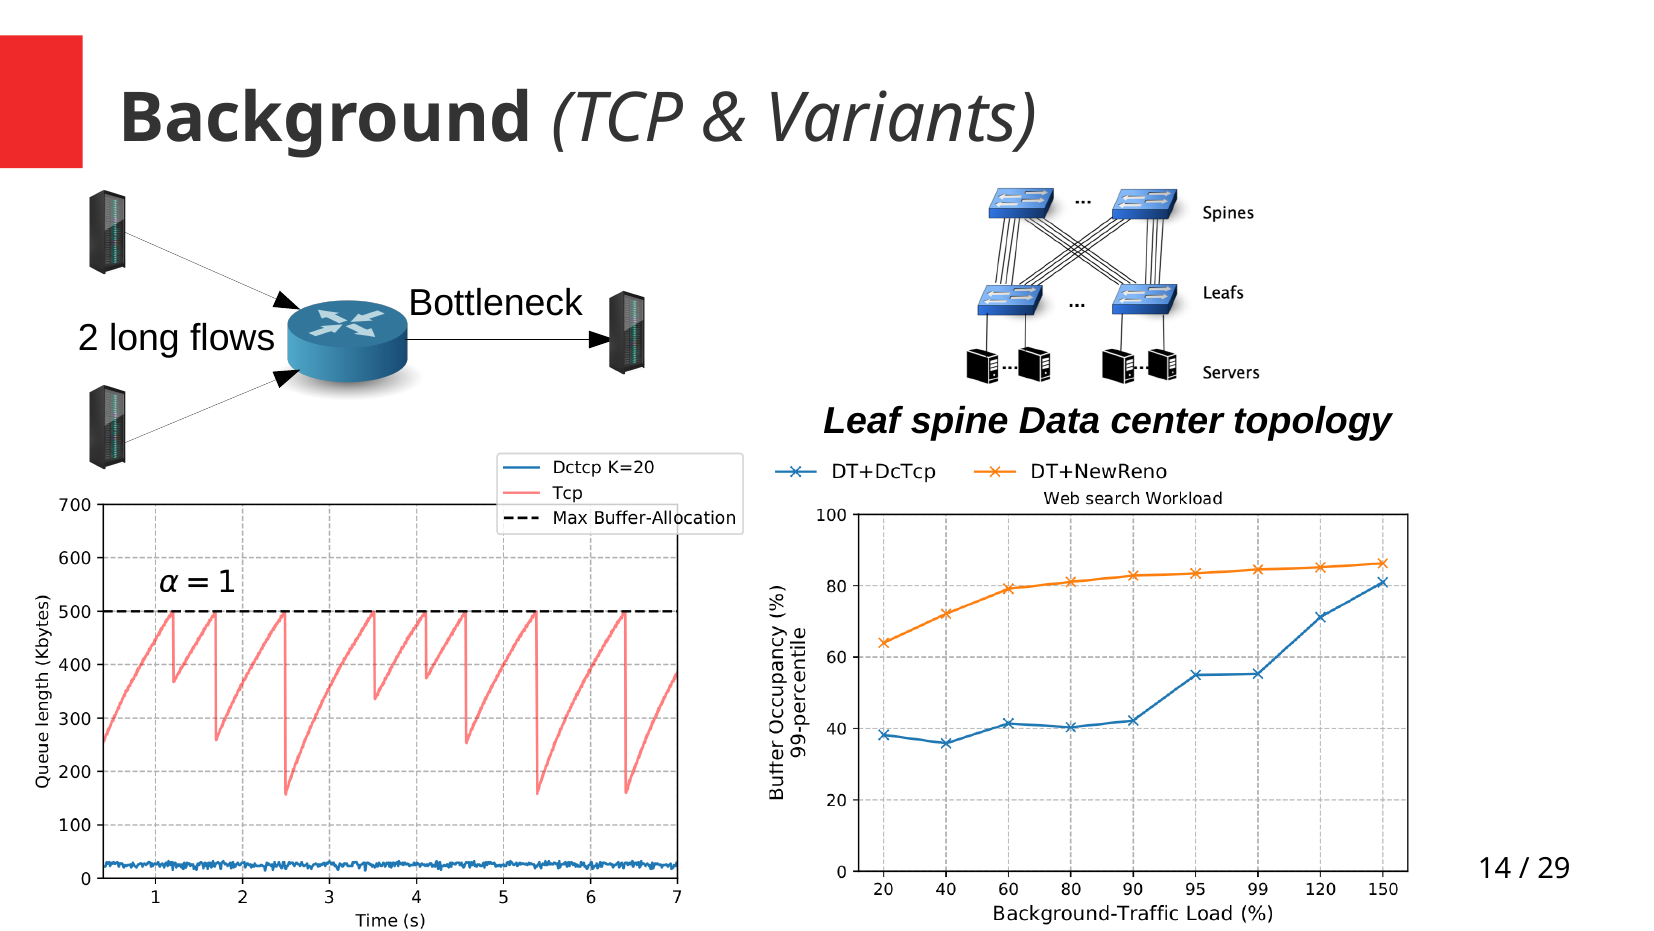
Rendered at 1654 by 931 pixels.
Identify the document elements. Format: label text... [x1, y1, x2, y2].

picture [264, 295, 283, 309]
picture [264, 372, 275, 384]
text_box Bottleneck [393, 273, 604, 331]
picture [749, 442, 1458, 931]
title Background (TCP & Variants) [118, 36, 1571, 193]
picture [586, 285, 667, 386]
picture [264, 257, 436, 430]
picture [66, 184, 148, 285]
text_box Leaf spine Data center topology [808, 391, 1438, 491]
picture [15, 379, 746, 931]
picture [942, 164, 1276, 398]
text_box 2 long flows [63, 309, 300, 372]
